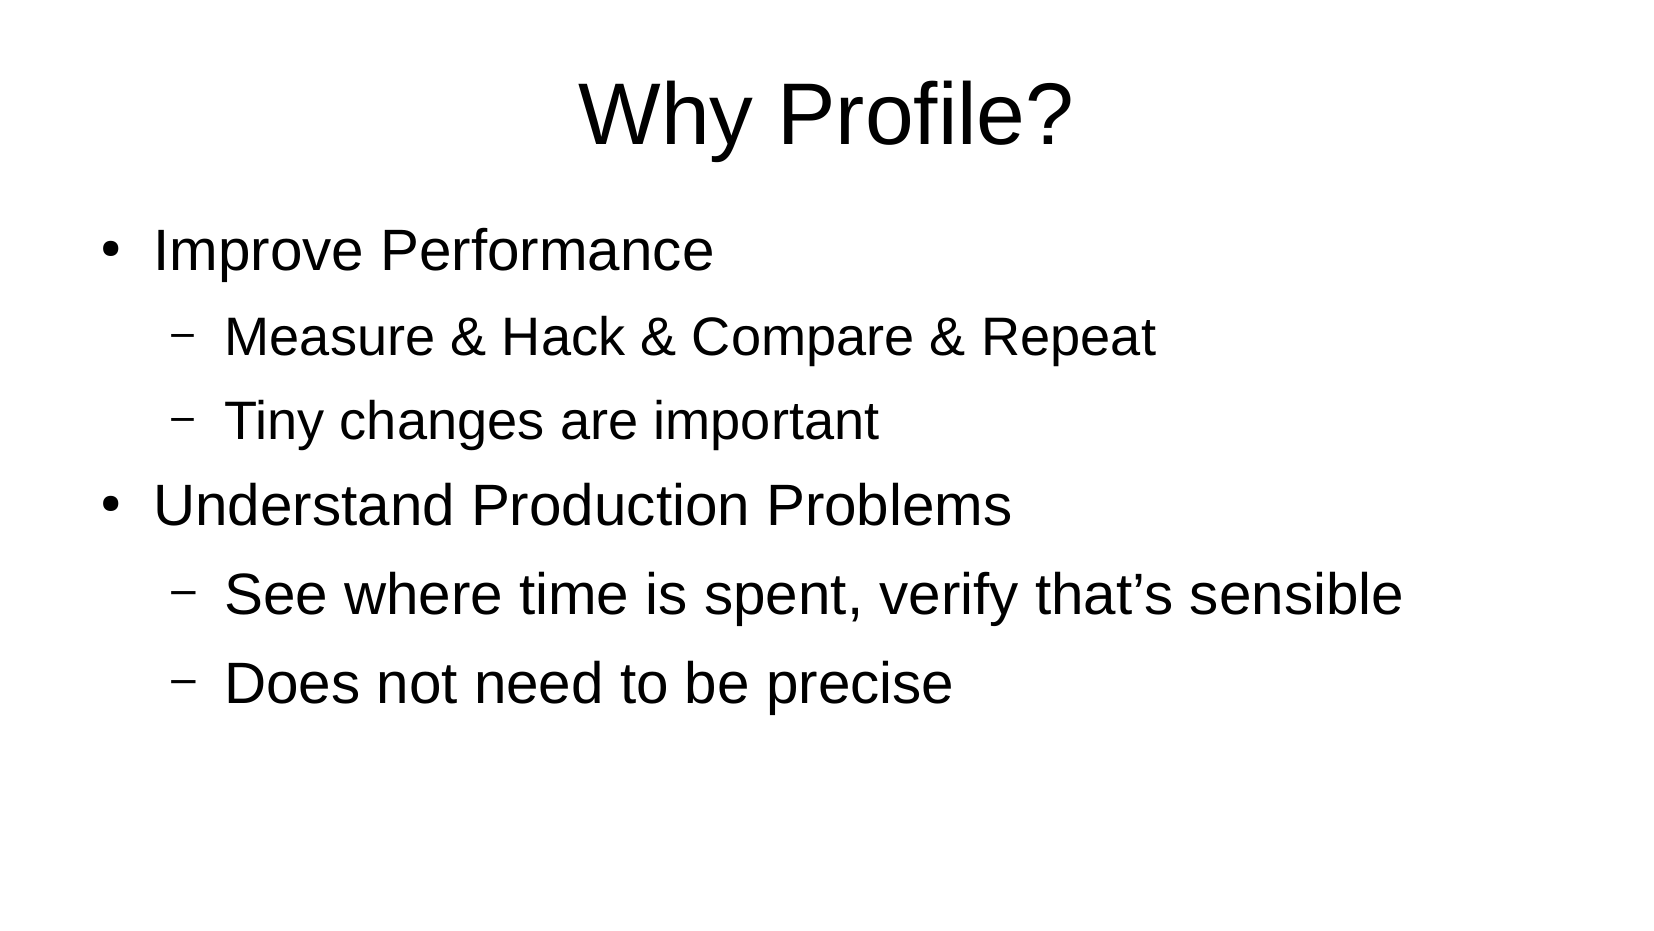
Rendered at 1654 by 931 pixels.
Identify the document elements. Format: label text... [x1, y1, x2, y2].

list Improve Performance Measure & Hack & Compare & Repeat Tiny changes are important Understand Production Problems See where time is spent, verify that’s sensible Does not need to be precise [82, 217, 1571, 758]
title Why Profile? [82, 37, 1571, 193]
